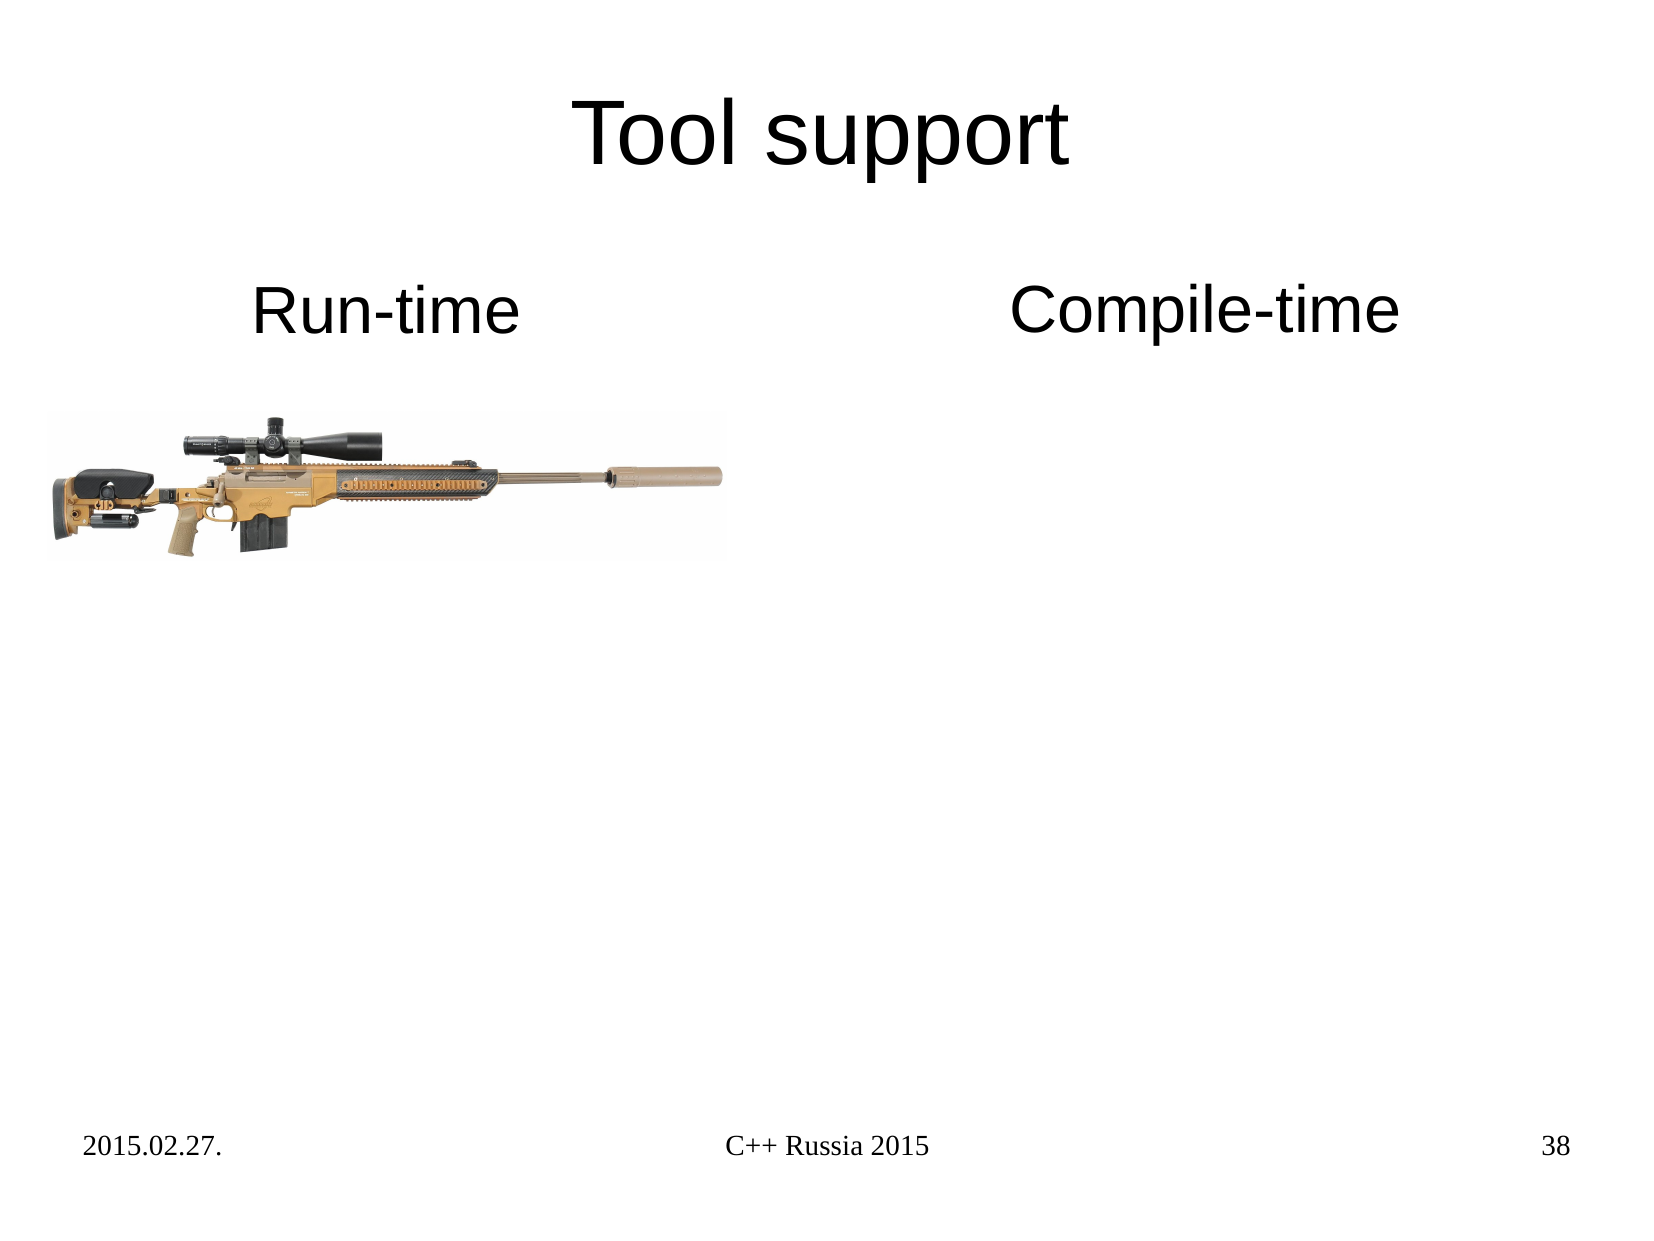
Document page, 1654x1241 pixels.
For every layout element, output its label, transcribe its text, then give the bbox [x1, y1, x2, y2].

text_box Run-time [236, 265, 537, 356]
picture [47, 411, 727, 562]
title Tool support [76, 29, 1565, 237]
text_box Compile-time [994, 264, 1418, 355]
